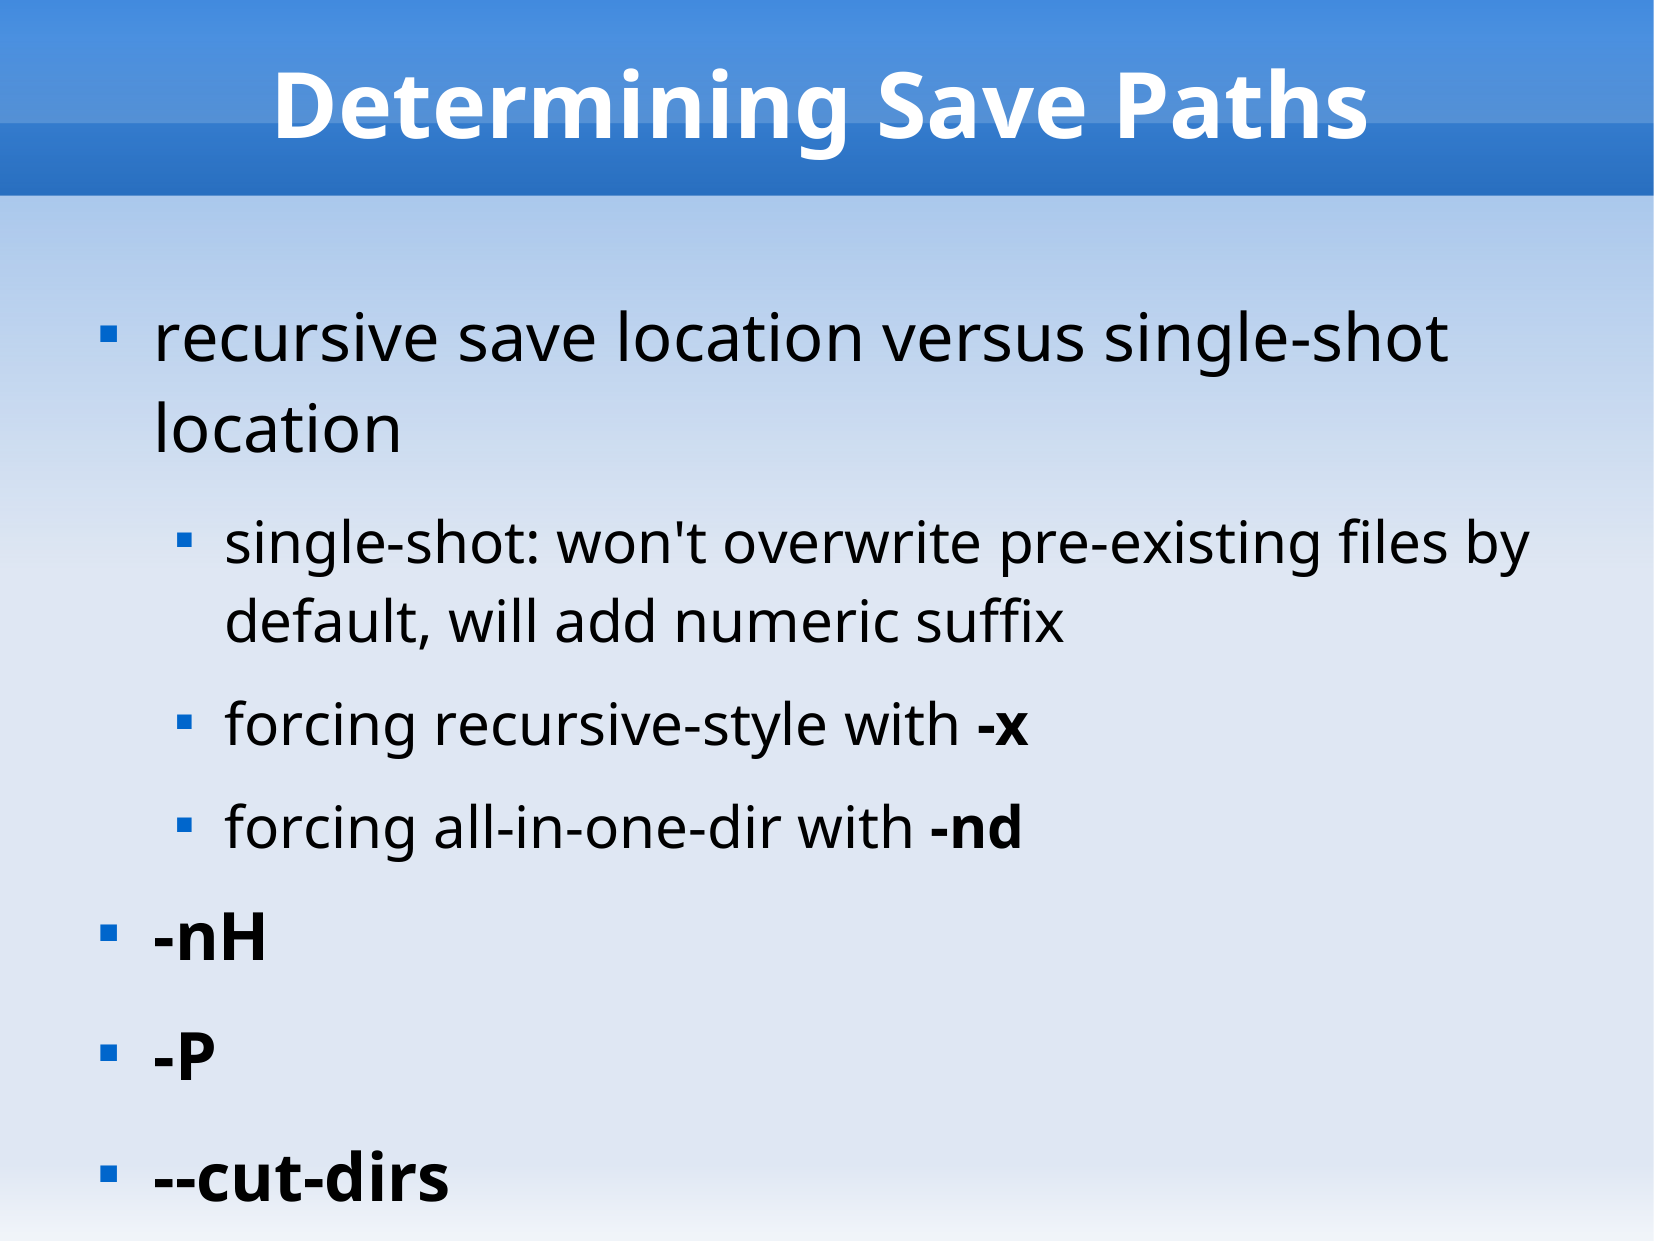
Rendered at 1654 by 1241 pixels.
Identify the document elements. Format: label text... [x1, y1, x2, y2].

picture [0, 0, 1654, 1241]
list recursive save location versus single-shot location single-shot: won't overwrite pre-existing ﬁles by default, will add numeric suﬃx forcing recursive-style with -x forcing all-in-one-dir with -nd -nH -P --cut-dirs -O [82, 290, 1571, 1127]
title Determining Save Paths [76, 7, 1565, 200]
